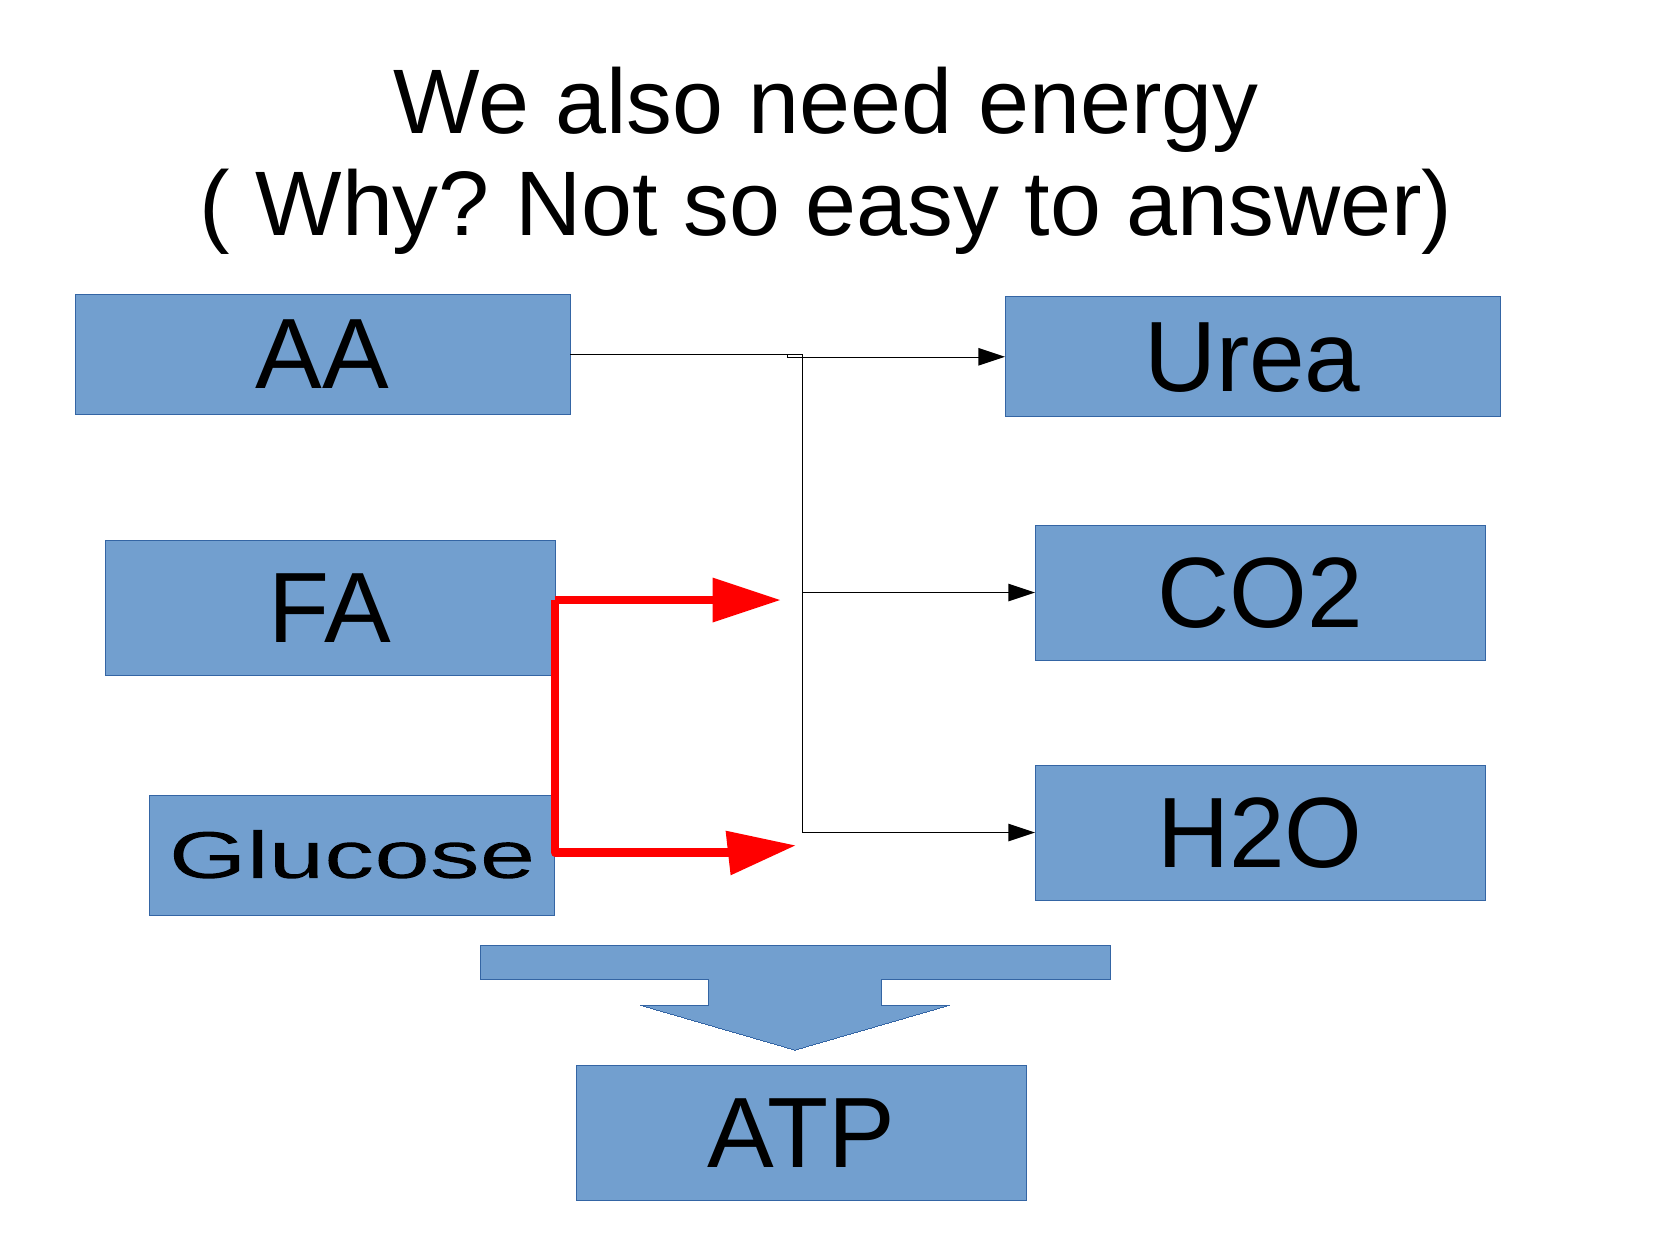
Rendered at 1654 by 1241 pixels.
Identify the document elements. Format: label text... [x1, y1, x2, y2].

text_box AA [75, 294, 571, 415]
text_box [149, 795, 555, 916]
text_box [480, 945, 1111, 1051]
title We also need energy ( Why? Not so easy to answer) [82, 49, 1571, 257]
text_box FA [105, 540, 556, 676]
text_box Urea [1005, 296, 1501, 417]
text_box ATP [576, 1065, 1027, 1201]
text_box CO2 [1035, 525, 1486, 661]
text_box H2O [1035, 765, 1486, 901]
